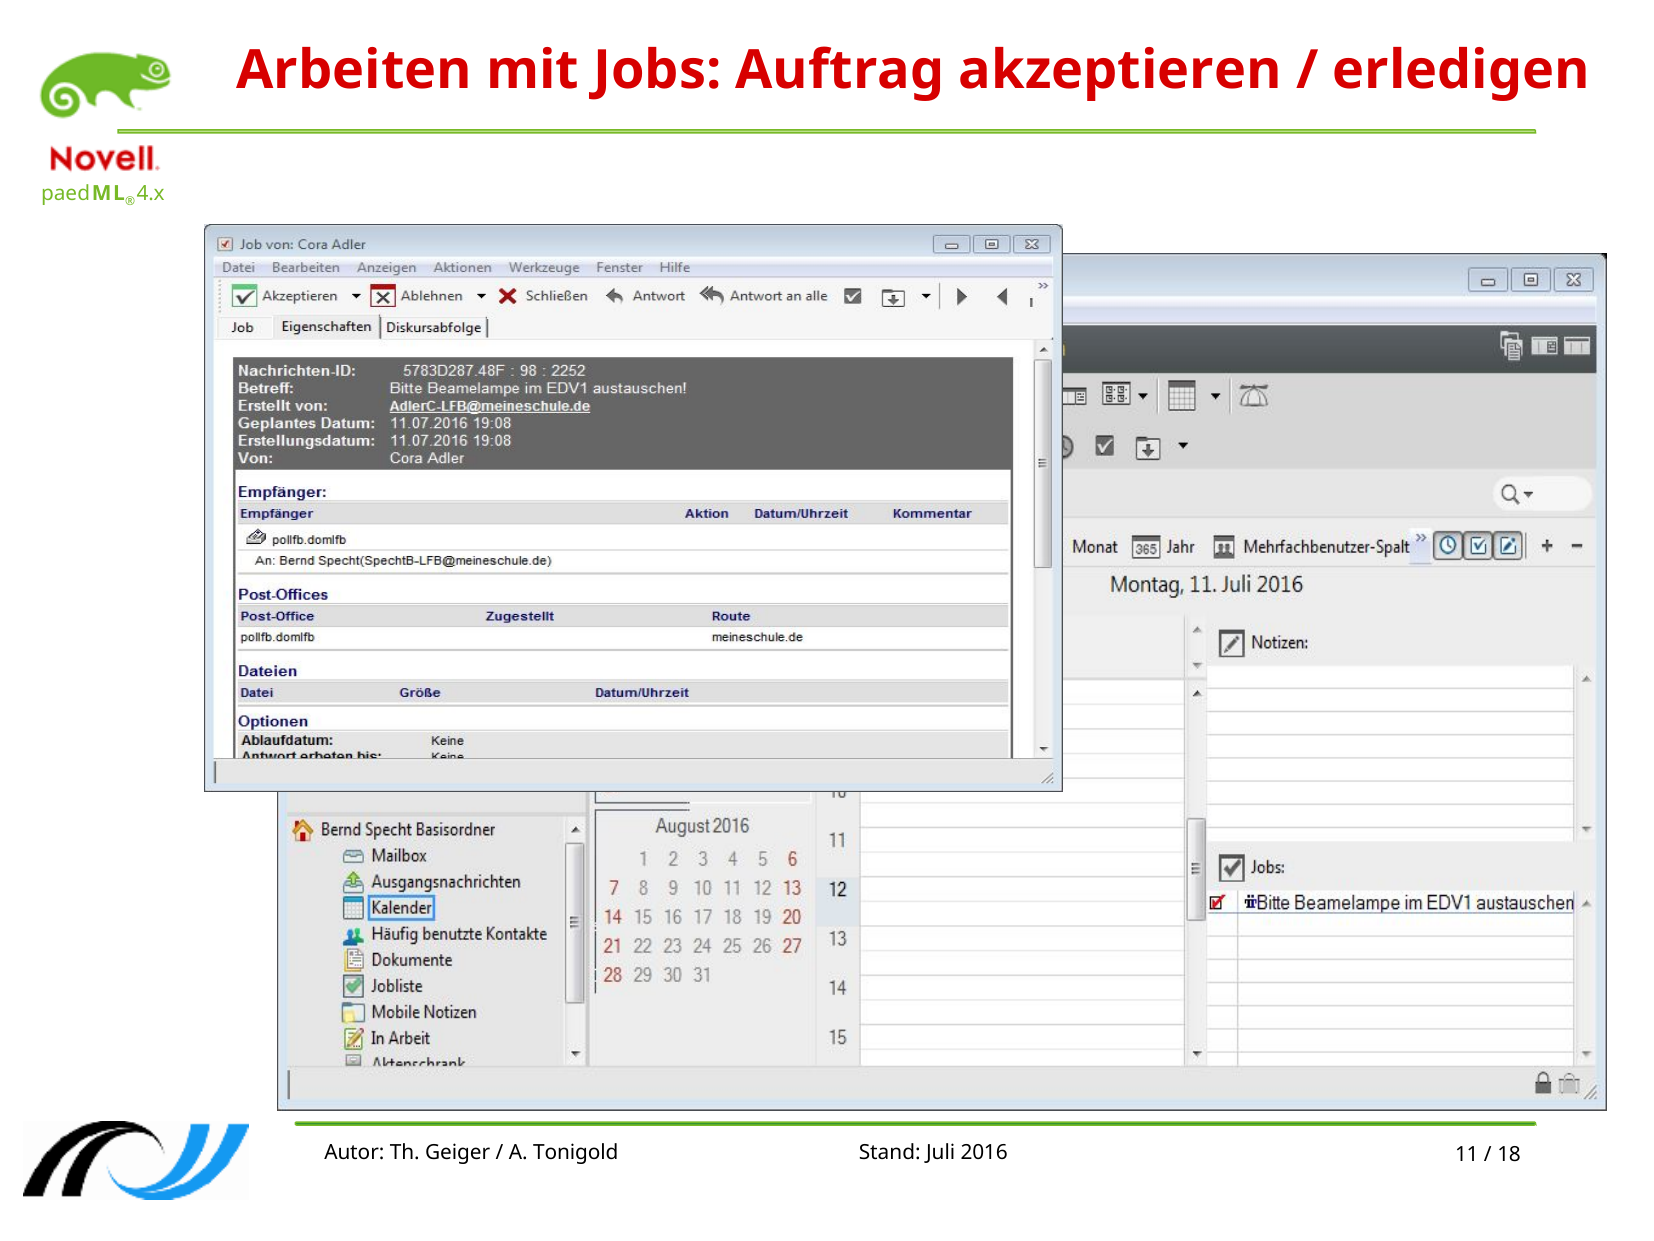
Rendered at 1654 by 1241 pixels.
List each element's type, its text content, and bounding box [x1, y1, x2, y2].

picture [26, 35, 184, 193]
title Arbeiten mit Jobs: Auftrag akzeptieren / erledigen [236, 2, 1642, 134]
picture [23, 1121, 249, 1200]
picture [204, 224, 1607, 1111]
